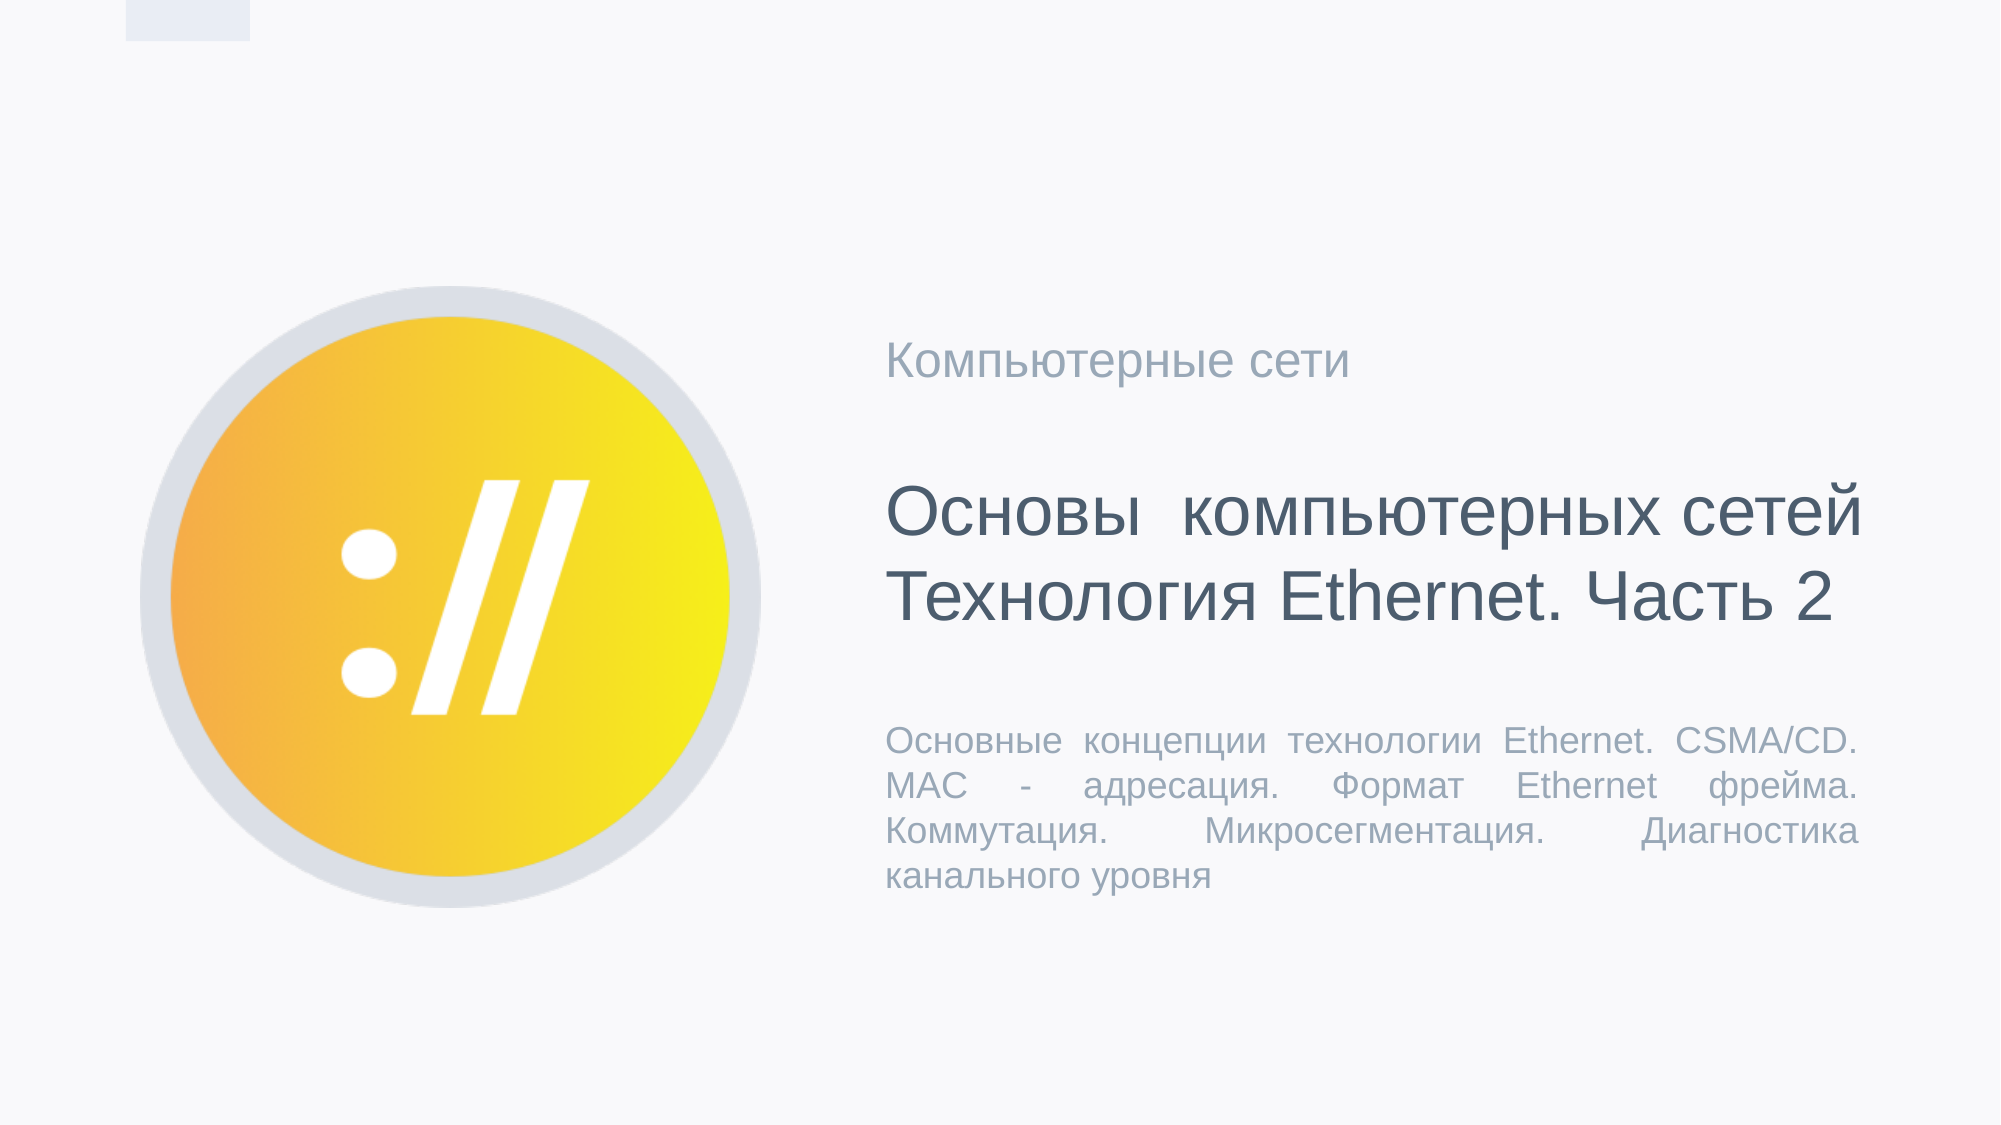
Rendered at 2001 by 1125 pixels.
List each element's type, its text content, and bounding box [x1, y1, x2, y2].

subtitle Основные концепции технологии Ethernet. CSMA/CD. MAC - адресация. Формат Ethernet фрейма. Коммутация. Микросегментация. Диагностика канального уровня [870, 727, 1875, 976]
title Основы компьютерных сетей Технология Ethernet. Часть 2 [870, 360, 1925, 740]
picture [140, 286, 761, 908]
text_box Компьютерные сети [870, 299, 1875, 424]
